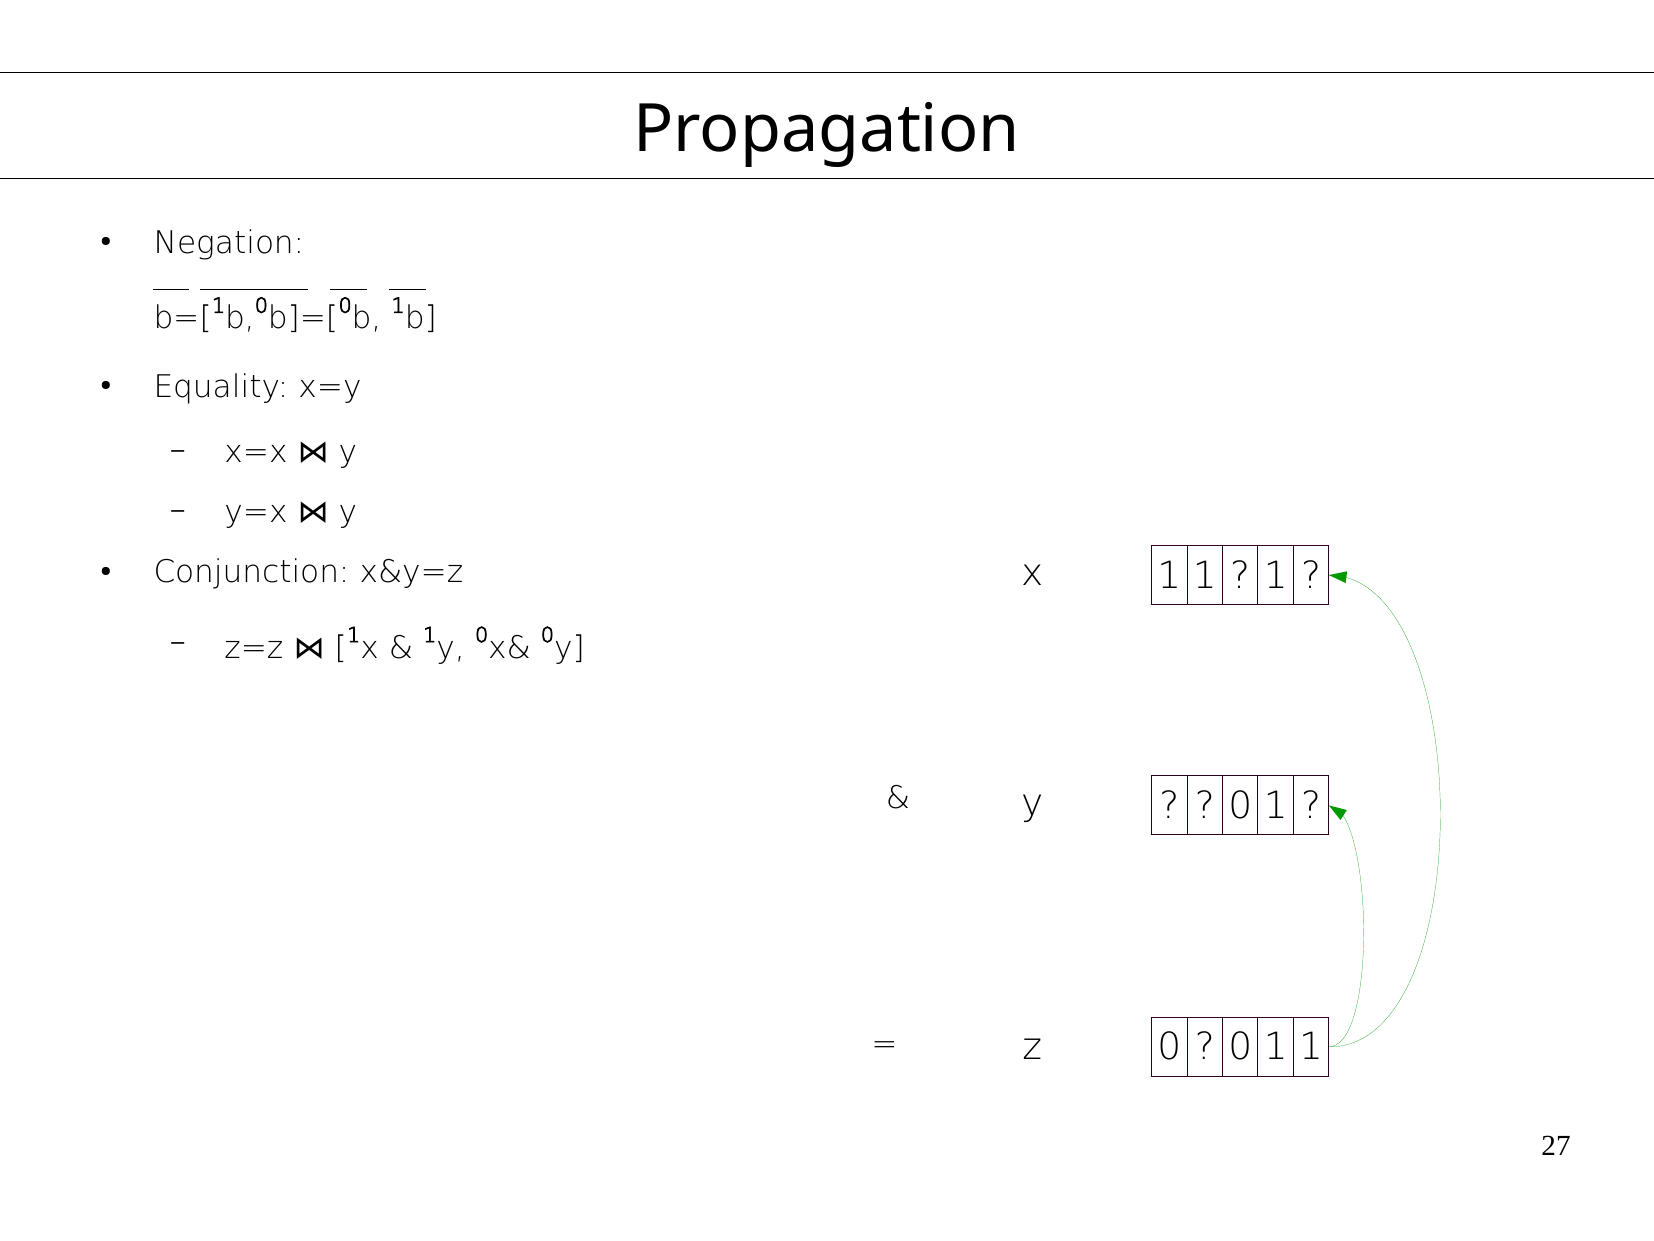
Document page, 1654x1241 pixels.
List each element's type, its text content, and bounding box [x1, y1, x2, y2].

text_box ? [1187, 1017, 1222, 1077]
text_box = [871, 1025, 910, 1068]
text_box 0 [1222, 775, 1257, 835]
text_box z [1007, 1017, 1058, 1077]
text_box ? [1293, 545, 1329, 605]
text_box 0 [1151, 1017, 1187, 1077]
text_box ? [1222, 545, 1257, 605]
text_box ? [1151, 775, 1187, 835]
text_box y [1006, 773, 1059, 833]
text_box 1 [1257, 1017, 1293, 1077]
text_box 1 [1293, 1017, 1329, 1077]
text_box 1 [1257, 545, 1293, 605]
text_box Propagation [0, 72, 1654, 166]
text_box & [885, 779, 936, 832]
list Negation: b=[1b,0b]=[0b, 1b] Equality: x=y x=x ⋈ y y=x ⋈ y Conjunction: x&y=z z=z ⋈ [1x & 1y, 0x& 0y] [82, 224, 1241, 1193]
text_box 1 [1187, 545, 1222, 605]
text_box x [1006, 543, 1059, 603]
text_box 1 [1257, 775, 1293, 835]
text_box 1 [1151, 545, 1187, 605]
text_box ? [1187, 775, 1222, 835]
text_box ? [1293, 775, 1329, 835]
text_box 0 [1222, 1017, 1257, 1077]
